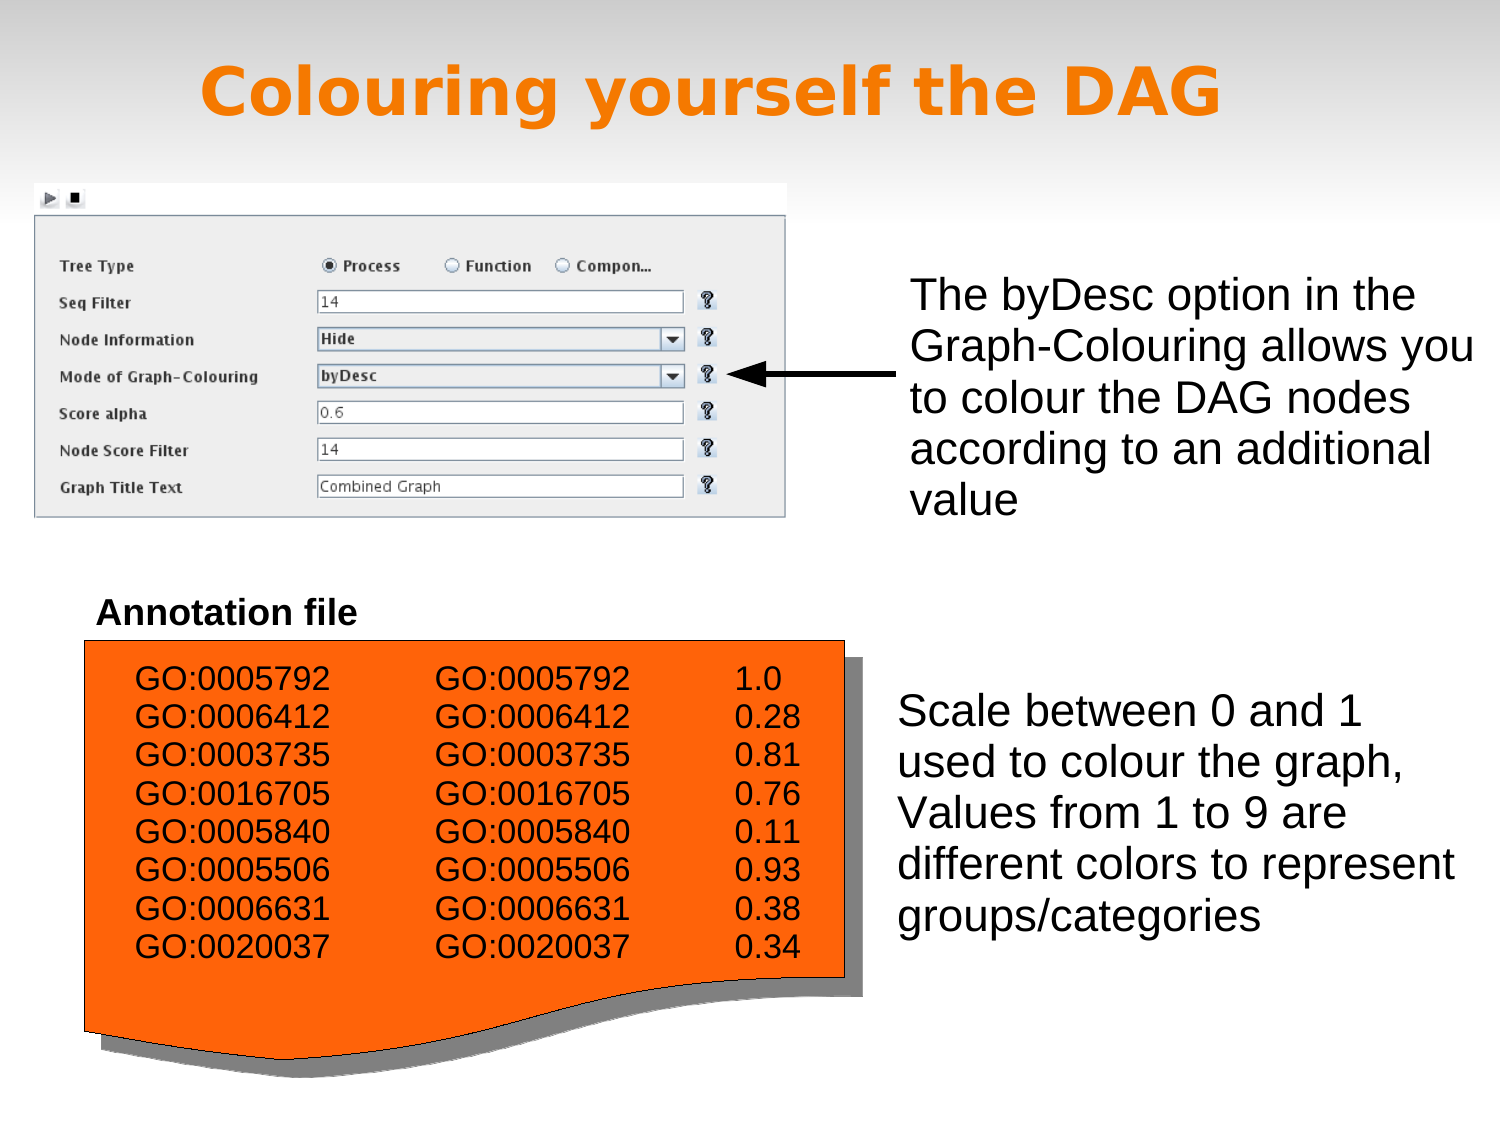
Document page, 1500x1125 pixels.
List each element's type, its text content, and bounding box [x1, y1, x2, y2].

text_box Annotation file [80, 584, 374, 641]
text_box [84, 640, 845, 1060]
text_box The byDesc option in the Graph-Colouring allows you to colour the DAG nodes according to an additional value [894, 261, 1491, 533]
picture [34, 183, 787, 519]
text_box The “special” .annot file: 3 columns GO name GO ID value [858, 659, 1423, 954]
title Colouring yourself the DAG [44, 29, 1380, 155]
text_box Scale between 0 and 1 used to colour the graph, Values from 1 to 9 are different colors to represent groups/categories [882, 677, 1471, 949]
text_box GO:0005792 GO:0005792 1.0 GO:0006412 GO:0006412 0.28 GO:0003735 GO:0003735 0.81 GO:0016705 GO:0016705 0.76 GO:0005840 GO:0005840 0.11 GO:0005506 GO:0005506 0.93 GO:0006631 GO:0006631 0.38 GO:0020037 GO:0020037 0.34 [119, 652, 956, 978]
